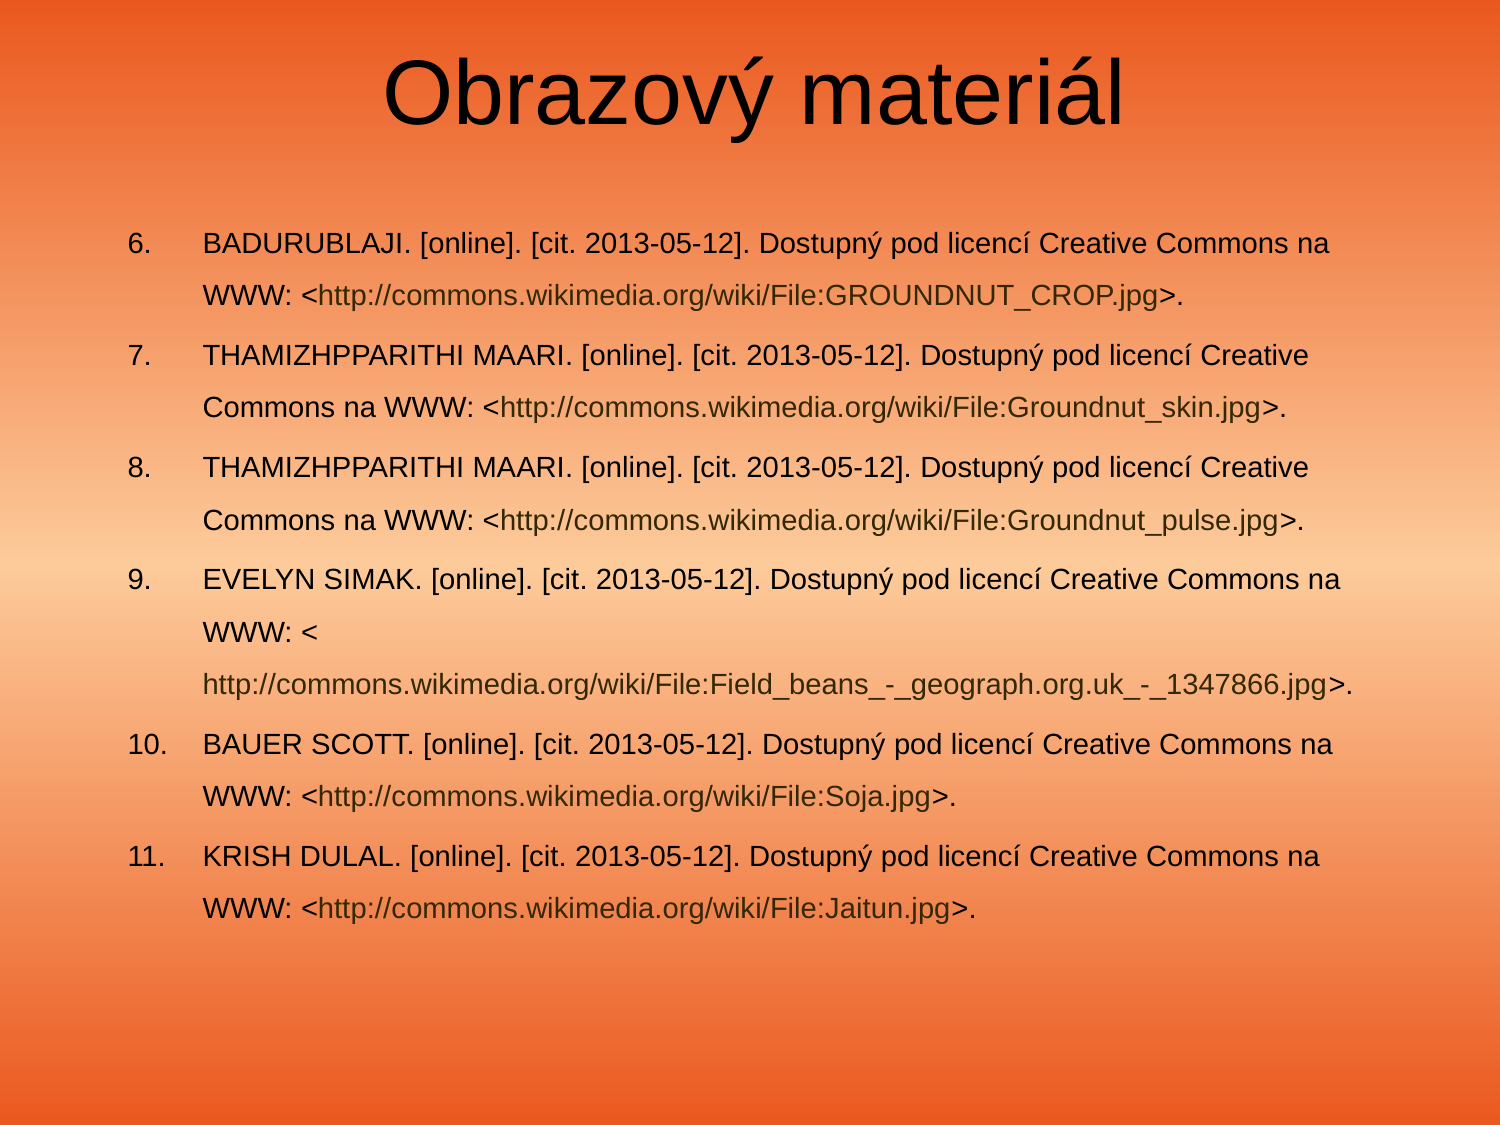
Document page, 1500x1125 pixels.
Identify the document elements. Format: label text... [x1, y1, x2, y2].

list 6. BADURUBLAJI. [online]. [cit. 2013-05-12]. Dostupný pod licencí Creative Commons na WWW: <http://commons.wikimedia.org/wiki/File:GROUNDNUT_CROP.jpg>. THAMIZHPPARITHI MAARI. [online]. [cit. 2013-05-12]. Dostupný pod licencí Creative Commons na WWW: ˂http://commons.wikimedia.org/wiki/File:Groundnut_skin.jpg˃. THAMIZHPPARITHI MAARI. [online]. [cit. 2013-05-12]. Dostupný pod licencí Creative Commons na WWW: ˂http://commons.wikimedia.org/wiki/File:Groundnut_pulse.jpg˃. 9. EVELYN SIMAK. [online]. [cit. 2013-05-12]. Dostupný pod licencí Creative Commons na WWW: ˂http://commons.wikimedia.org/wiki/File:Field_beans_-_geograph.org.uk_-_1347866.jpg˃. 10. BAUER SCOTT. [online]. [cit. 2013-05-12]. Dostupný pod licencí Creative Commons na WWW: ˂http://commons.wikimedia.org/wiki/File:Soja.jpg˃. 11. KRISH DULAL. [online]. [cit. 2013-05-12]. Dostupný pod licencí Creative Commons na WWW: ˂http://commons.wikimedia.org/wiki/File:Jaitun.jpg˃. [112, 199, 1418, 1032]
title Obrazový materiál [117, 25, 1393, 151]
